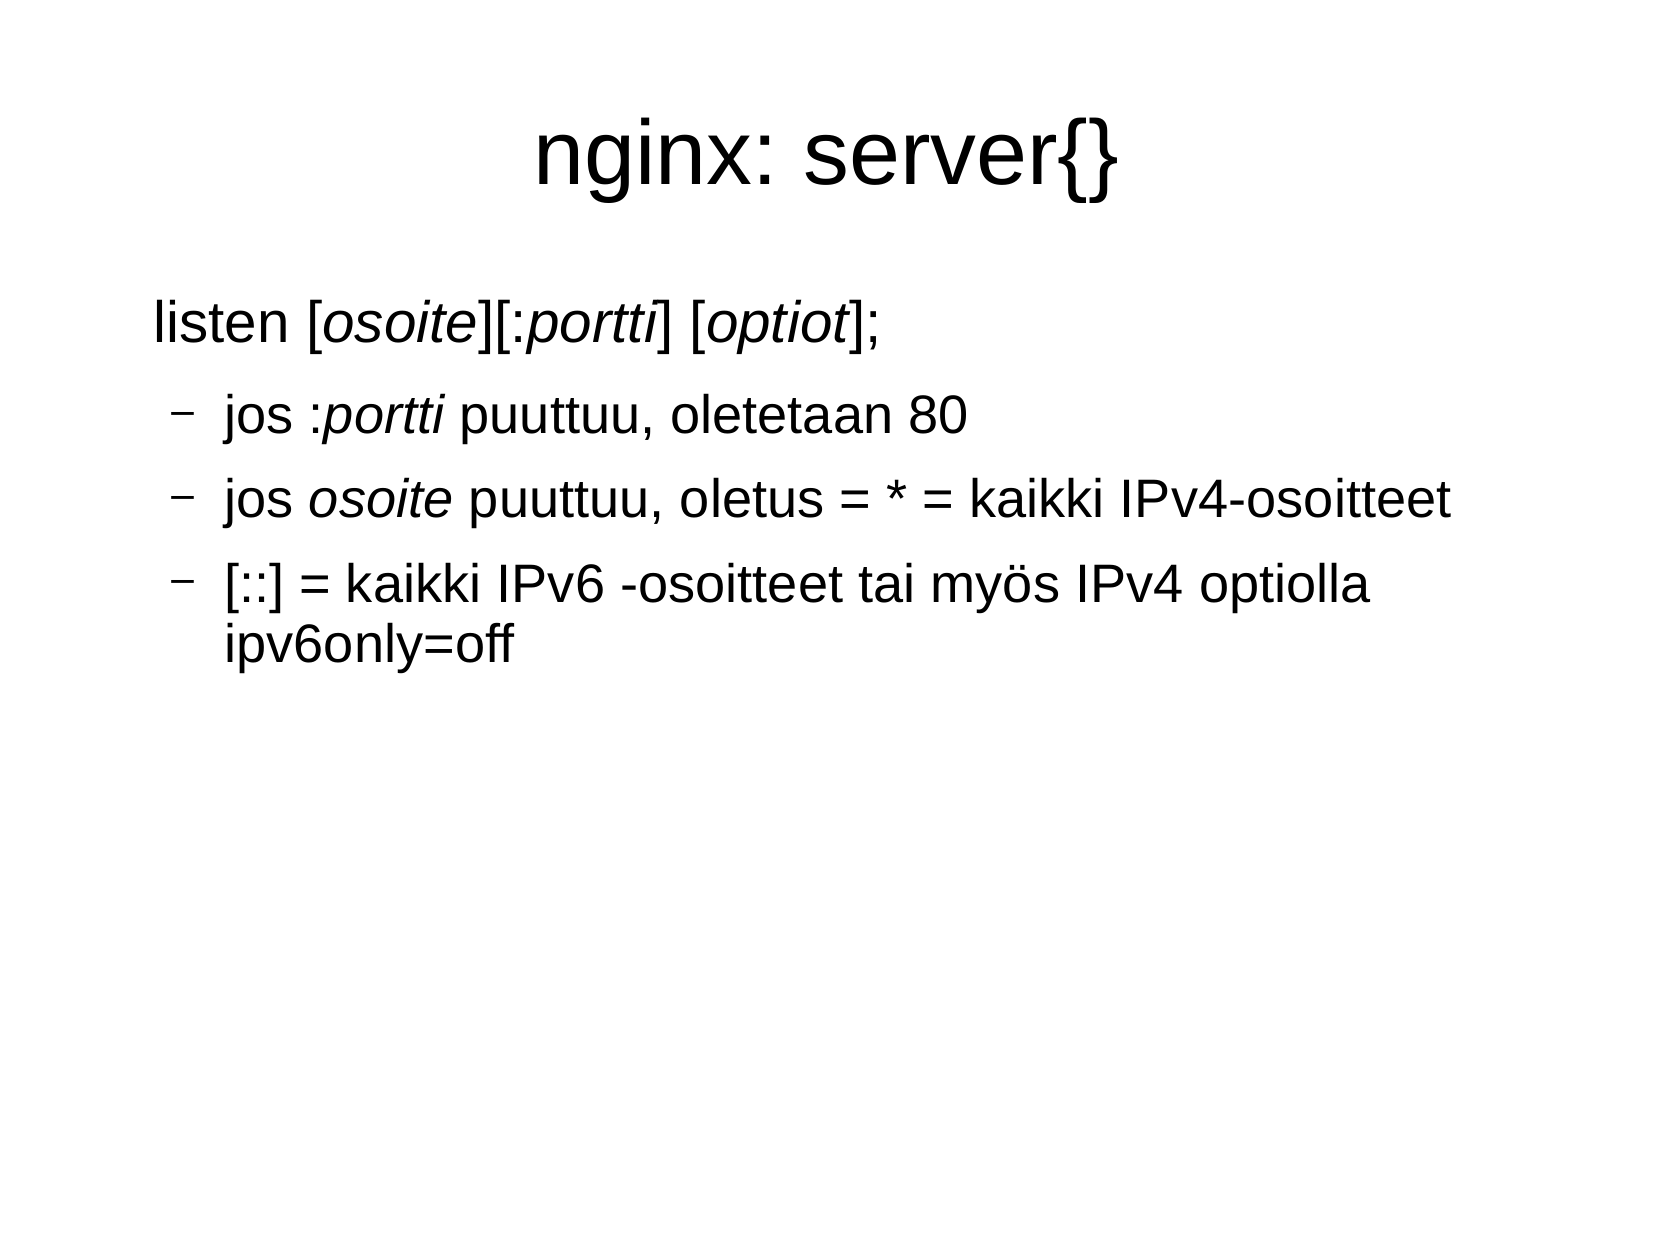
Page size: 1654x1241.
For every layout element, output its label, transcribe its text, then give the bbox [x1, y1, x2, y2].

list listen [osoite][:portti] [optiot]; jos :portti puuttuu, oletetaan 80 jos osoite puuttuu, oletus = * = kaikki IPv4-osoitteet [::] = kaikki IPv6 -osoitteet tai myös IPv4 optiolla ipv6only=off [82, 290, 1571, 1010]
title nginx: server{} [82, 49, 1571, 257]
